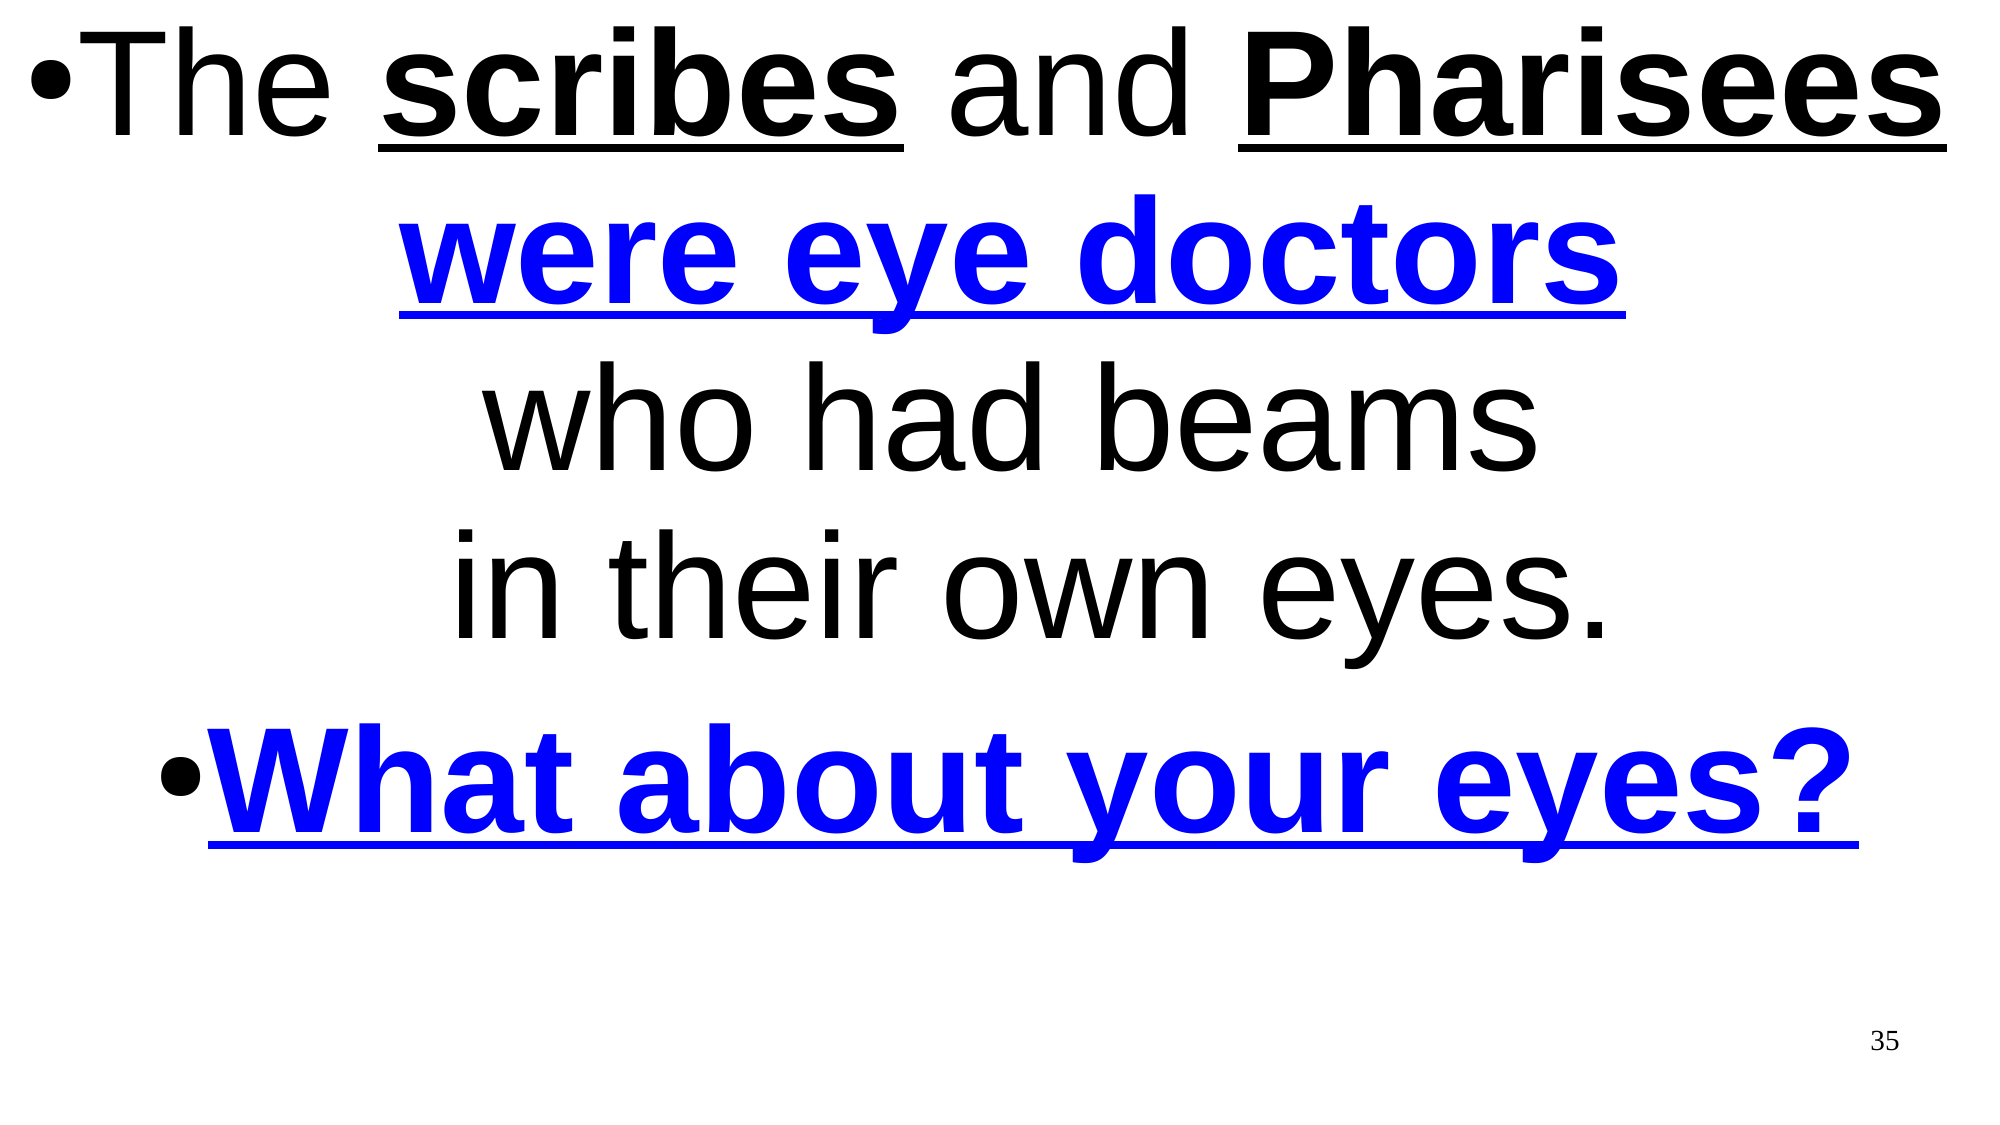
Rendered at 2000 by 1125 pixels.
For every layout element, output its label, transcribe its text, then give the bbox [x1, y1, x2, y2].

list The scribes and Pharisees were eye doctors who had beams in their own eyes. What about your eyes? [0, 0, 1996, 1123]
